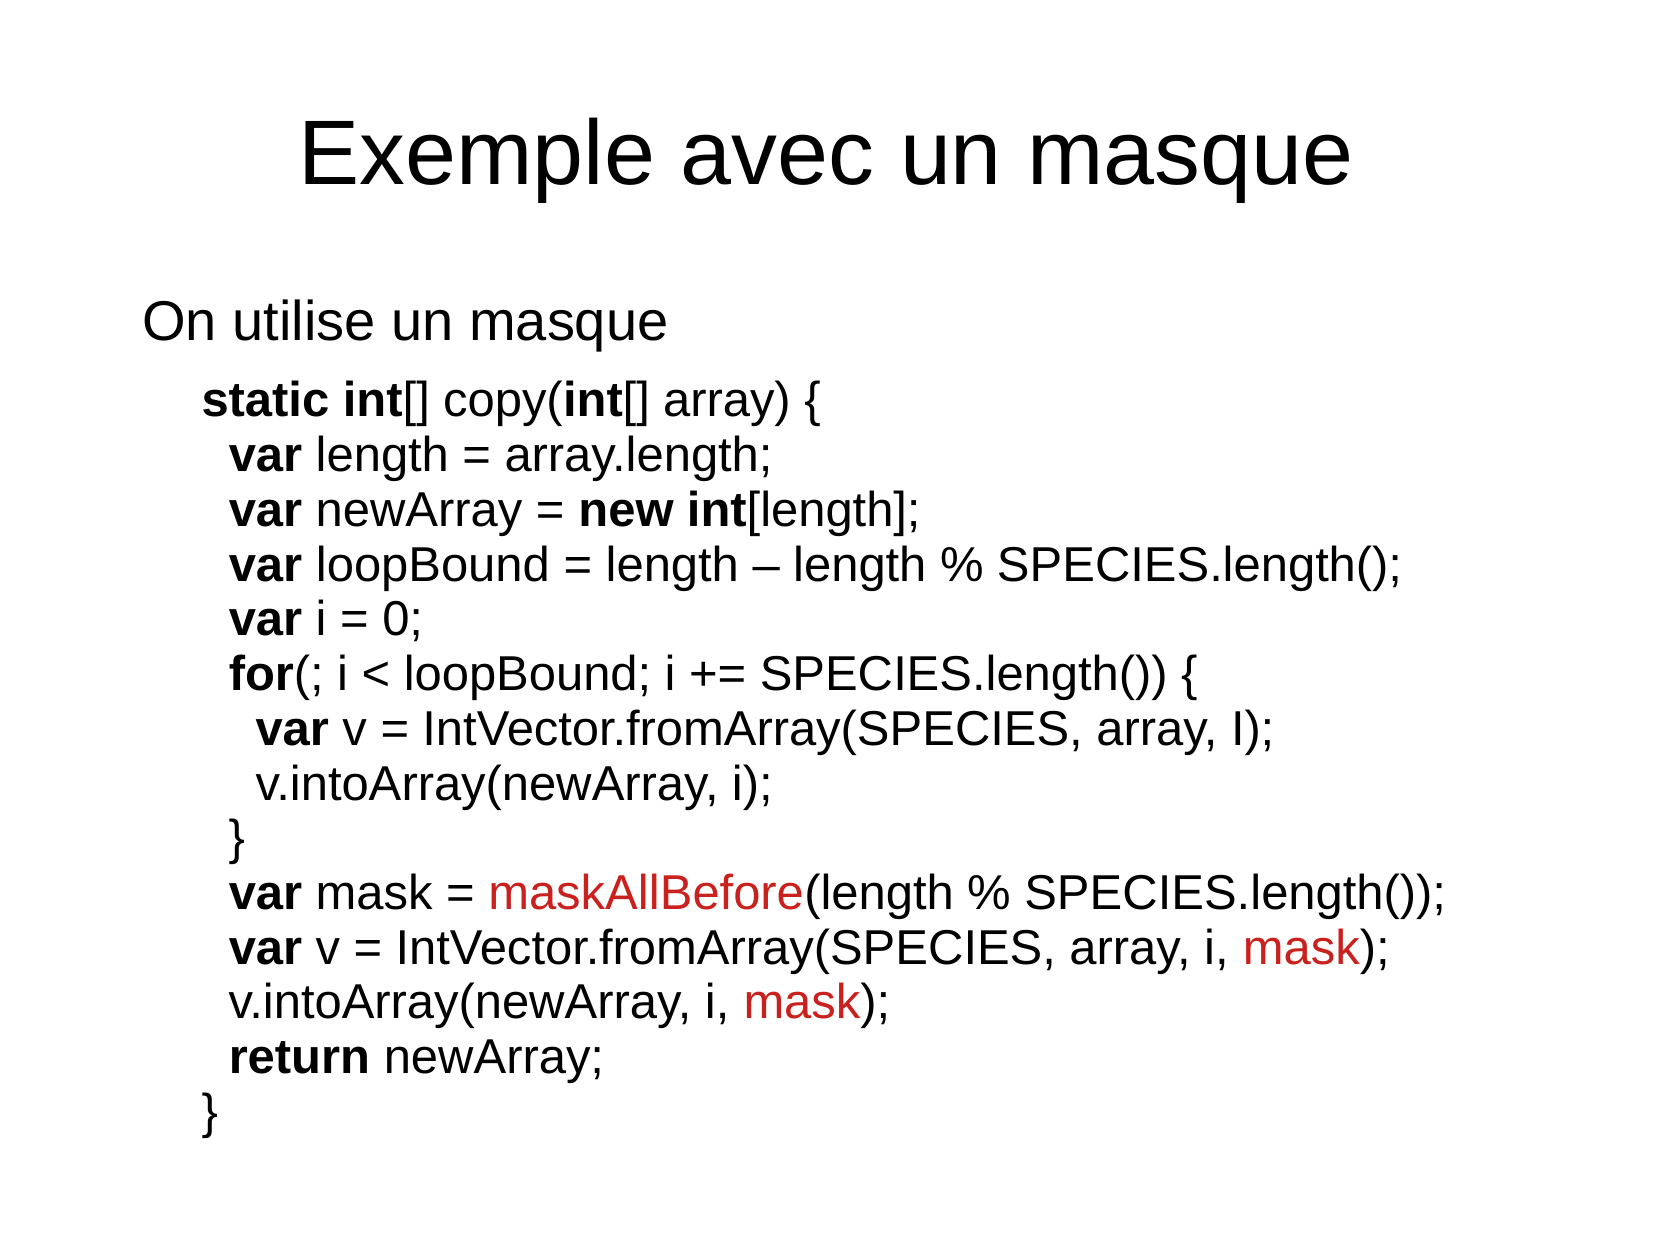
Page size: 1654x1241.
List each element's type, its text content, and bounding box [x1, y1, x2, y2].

title Exemple avec un masque [82, 49, 1571, 257]
list On utilise un masque static int[] copy(int[] array) { var length = array.length; var newArray = new int[length]; var loopBound = length – length % SPECIES.length(); var i = 0; for(; i < loopBound; i += SPECIES.length()) { var v = IntVector.fromArray(SPECIES, array, I); v.intoArray(newArray, i); } var mask = maskAllBefore(length % SPECIES.length()); var v = IntVector.fromArray(SPECIES, array, i, mask); v.intoArray(newArray, i, mask); return newArray; } [82, 290, 1571, 1141]
